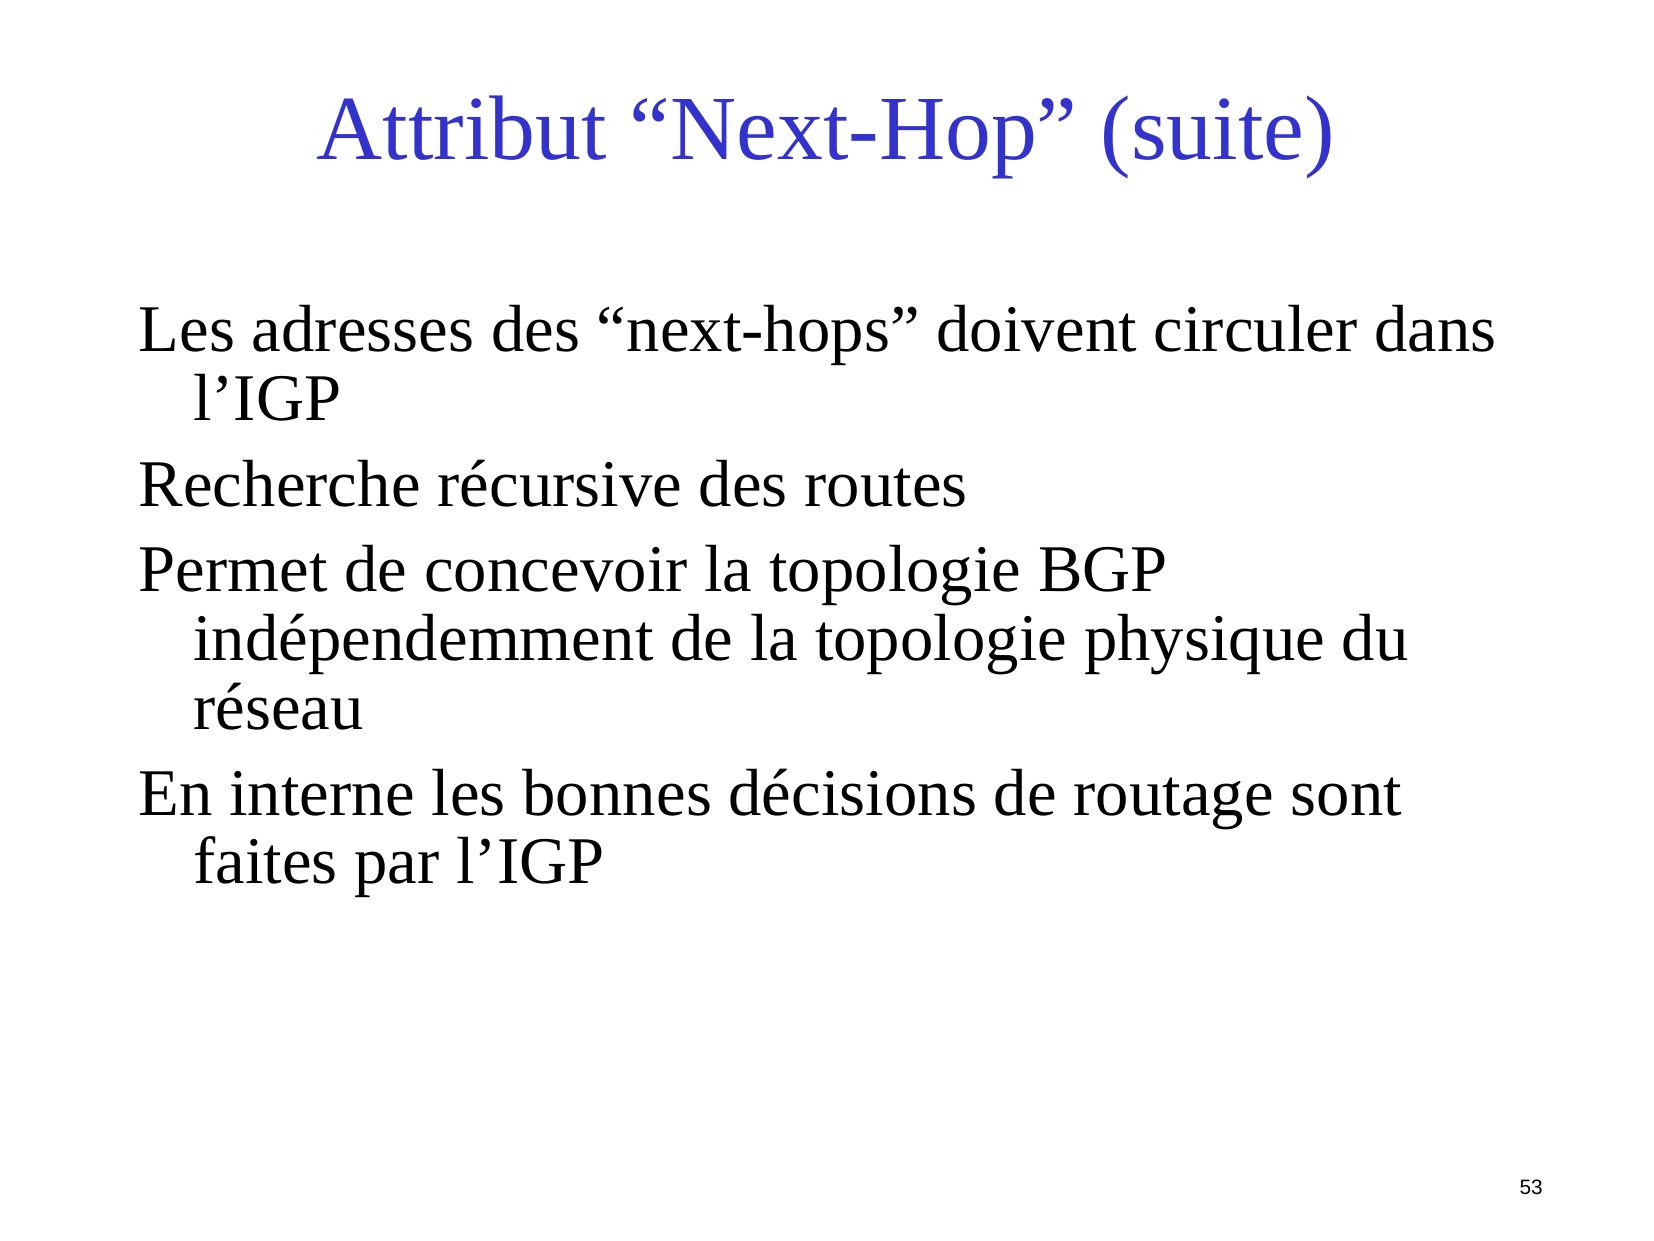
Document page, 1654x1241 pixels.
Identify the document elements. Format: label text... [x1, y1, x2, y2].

list Les adresses des “next-hops” doivent circuler dans l’IGP Recherche récursive des routes Permet de concevoir la topologie BGP indépendemment de la topologie physique du réseau En interne les bonnes décisions de routage sont faites par l’IGP [123, 289, 1557, 1131]
title Attribut “Next-Hop” (suite)‏ [123, 41, 1530, 221]
